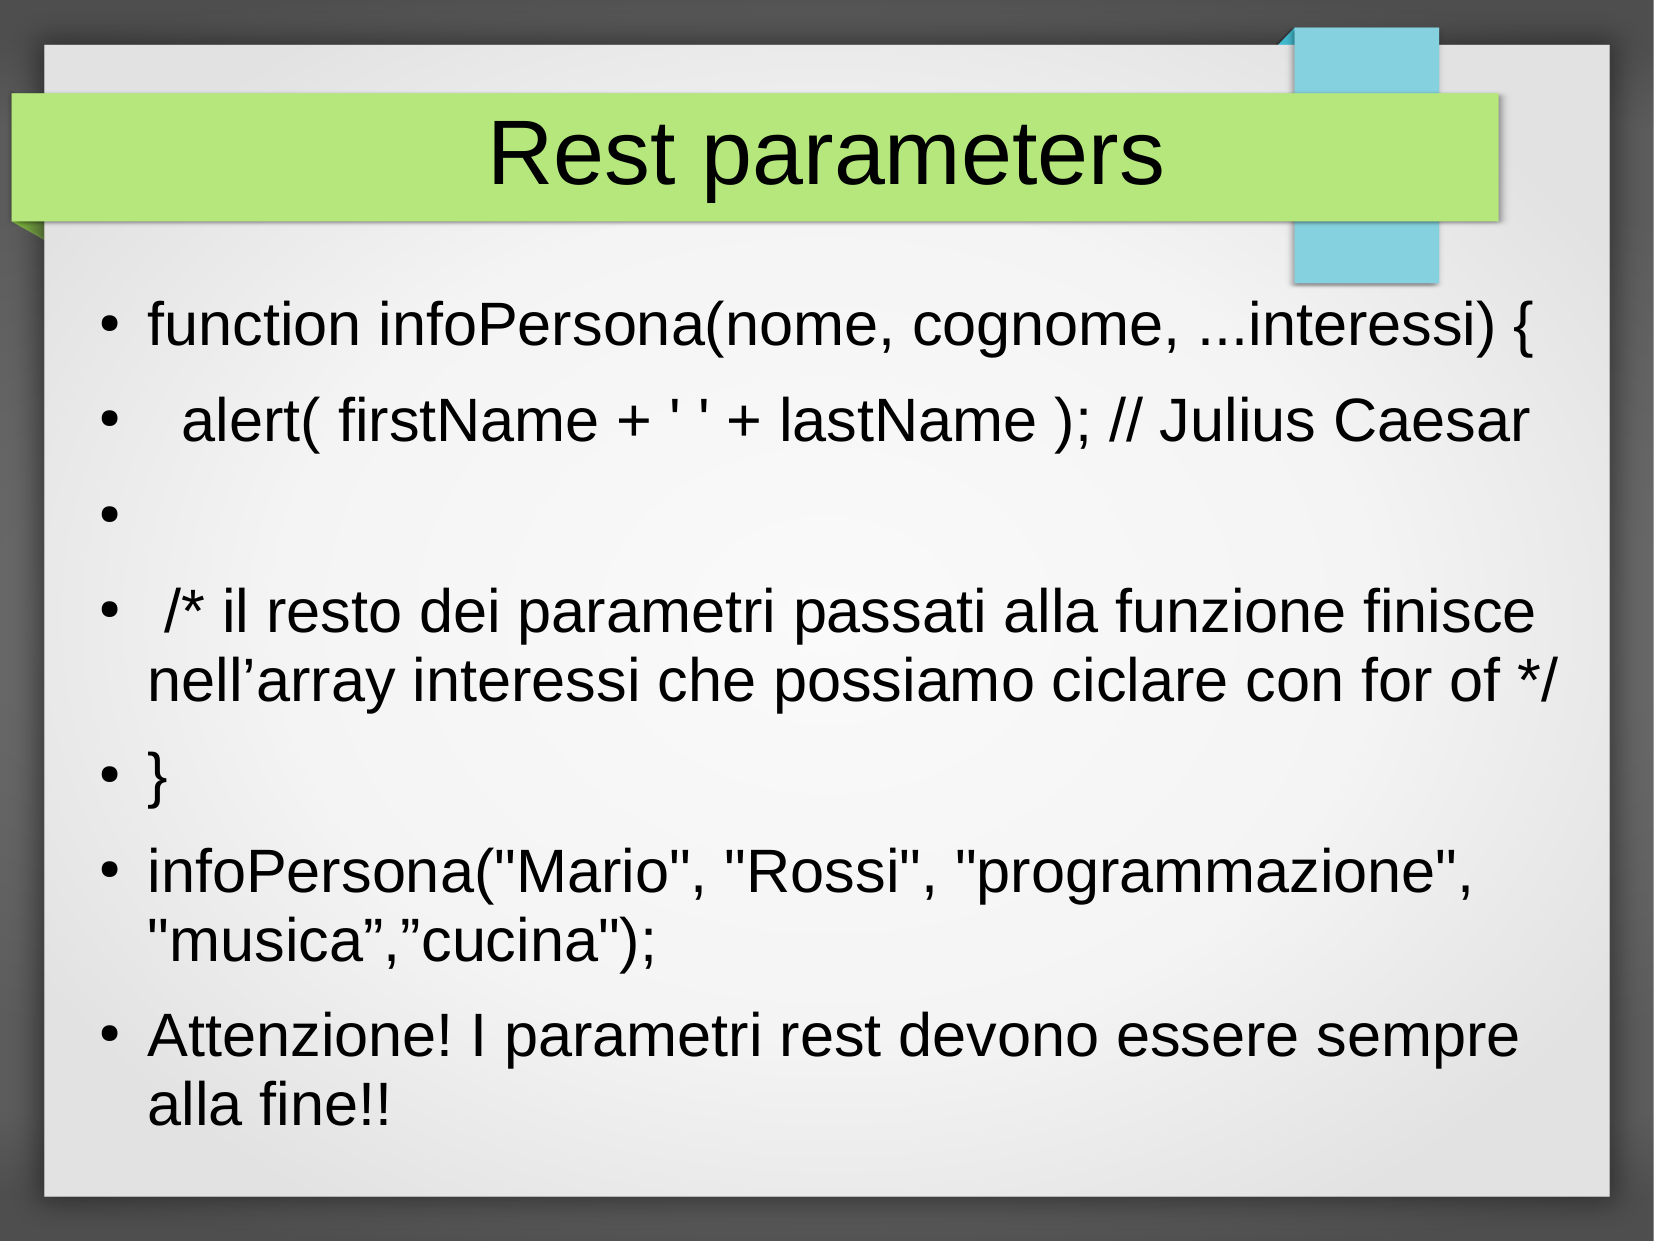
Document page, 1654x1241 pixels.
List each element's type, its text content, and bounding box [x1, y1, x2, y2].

list function infoPersona(nome, cognome, ...interessi) { alert( firstName + ' ' + lastName ); // Julius Caesar /* il resto dei parametri passati alla funzione finisce nell’array interessi che possiamo ciclare con for of */ } infoPersona("Mario", "Rossi", "programmazione", "musica”,”cucina"); Attenzione! I parametri rest devono essere sempre alla fine!! [82, 290, 1571, 1170]
picture [0, 0, 1654, 1241]
title Rest parameters [82, 49, 1571, 257]
